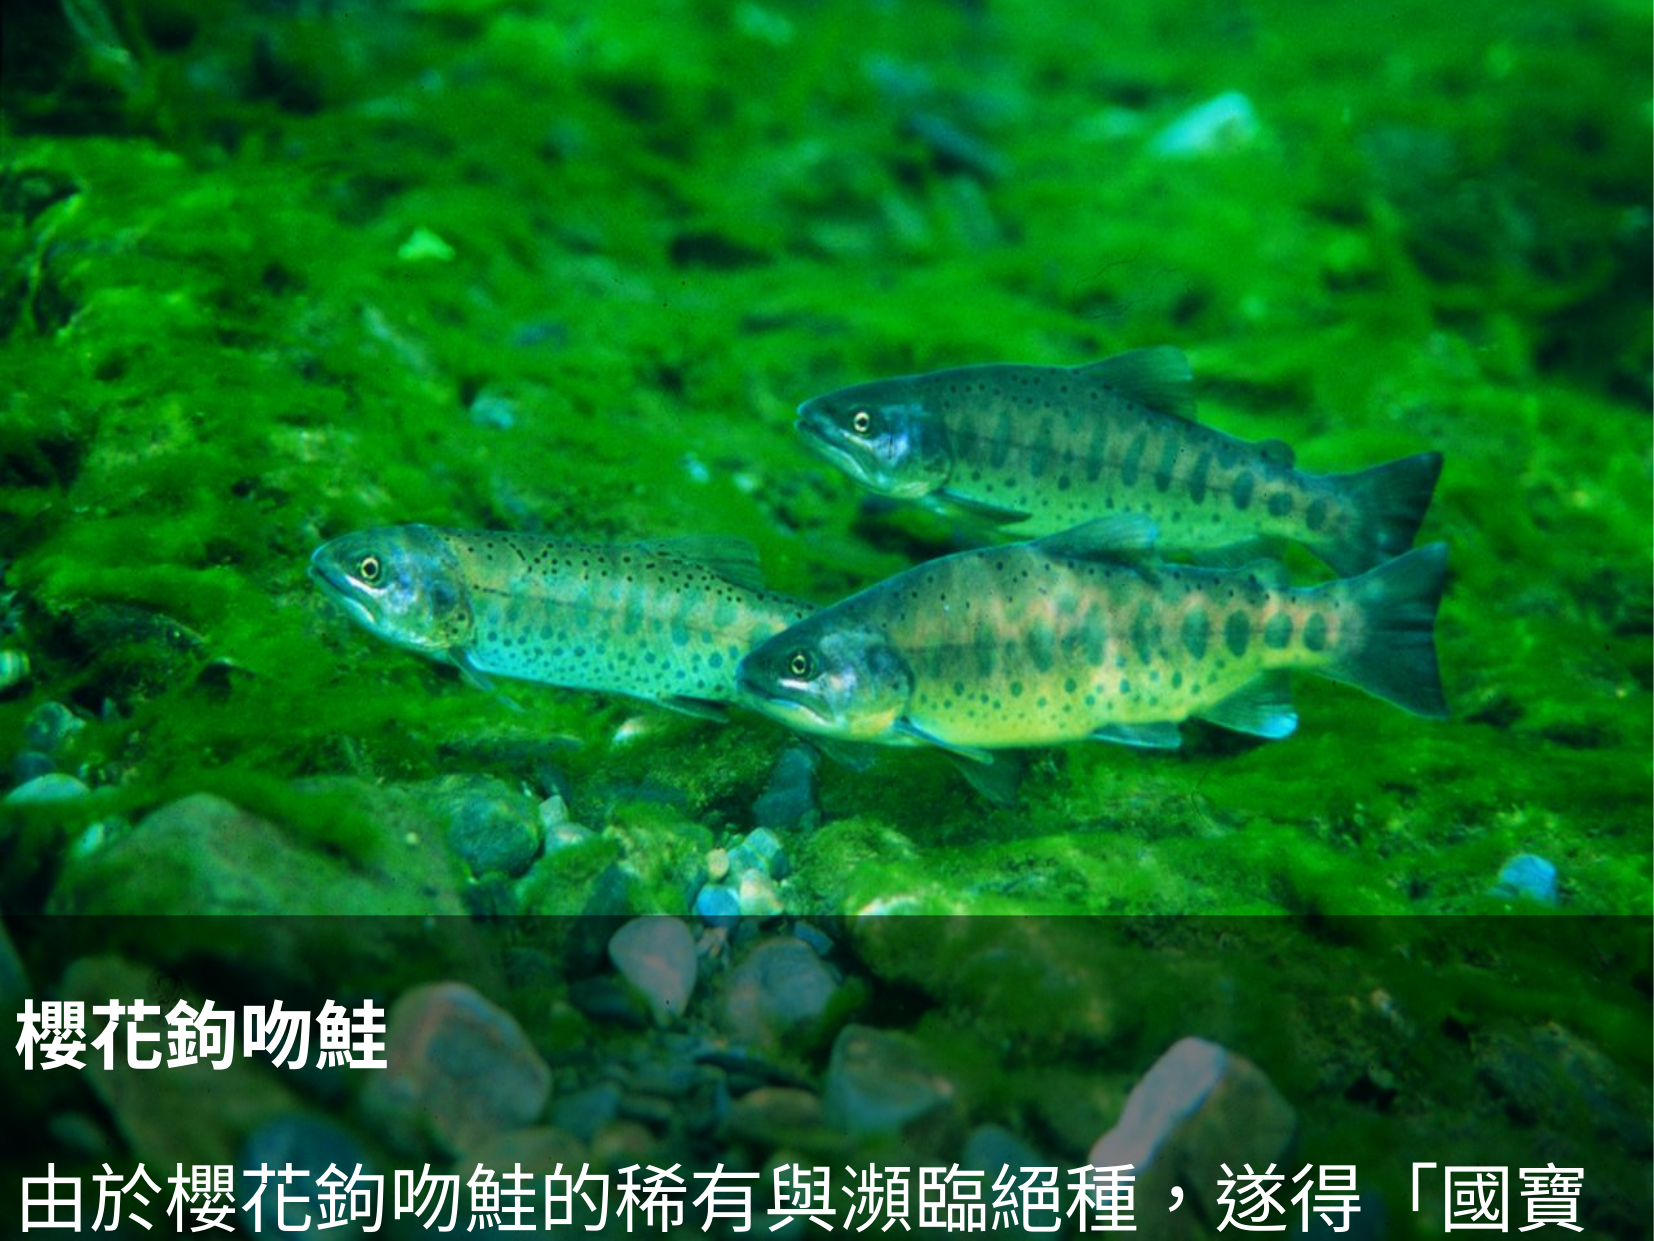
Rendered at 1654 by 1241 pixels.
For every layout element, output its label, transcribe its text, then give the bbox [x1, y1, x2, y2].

text_box 櫻花鉤吻鮭 由於櫻花鉤吻鮭的稀有與瀕臨絕種，遂得「國寶魚」之美譽。 [0, 915, 1654, 1241]
picture [0, 0, 1654, 915]
